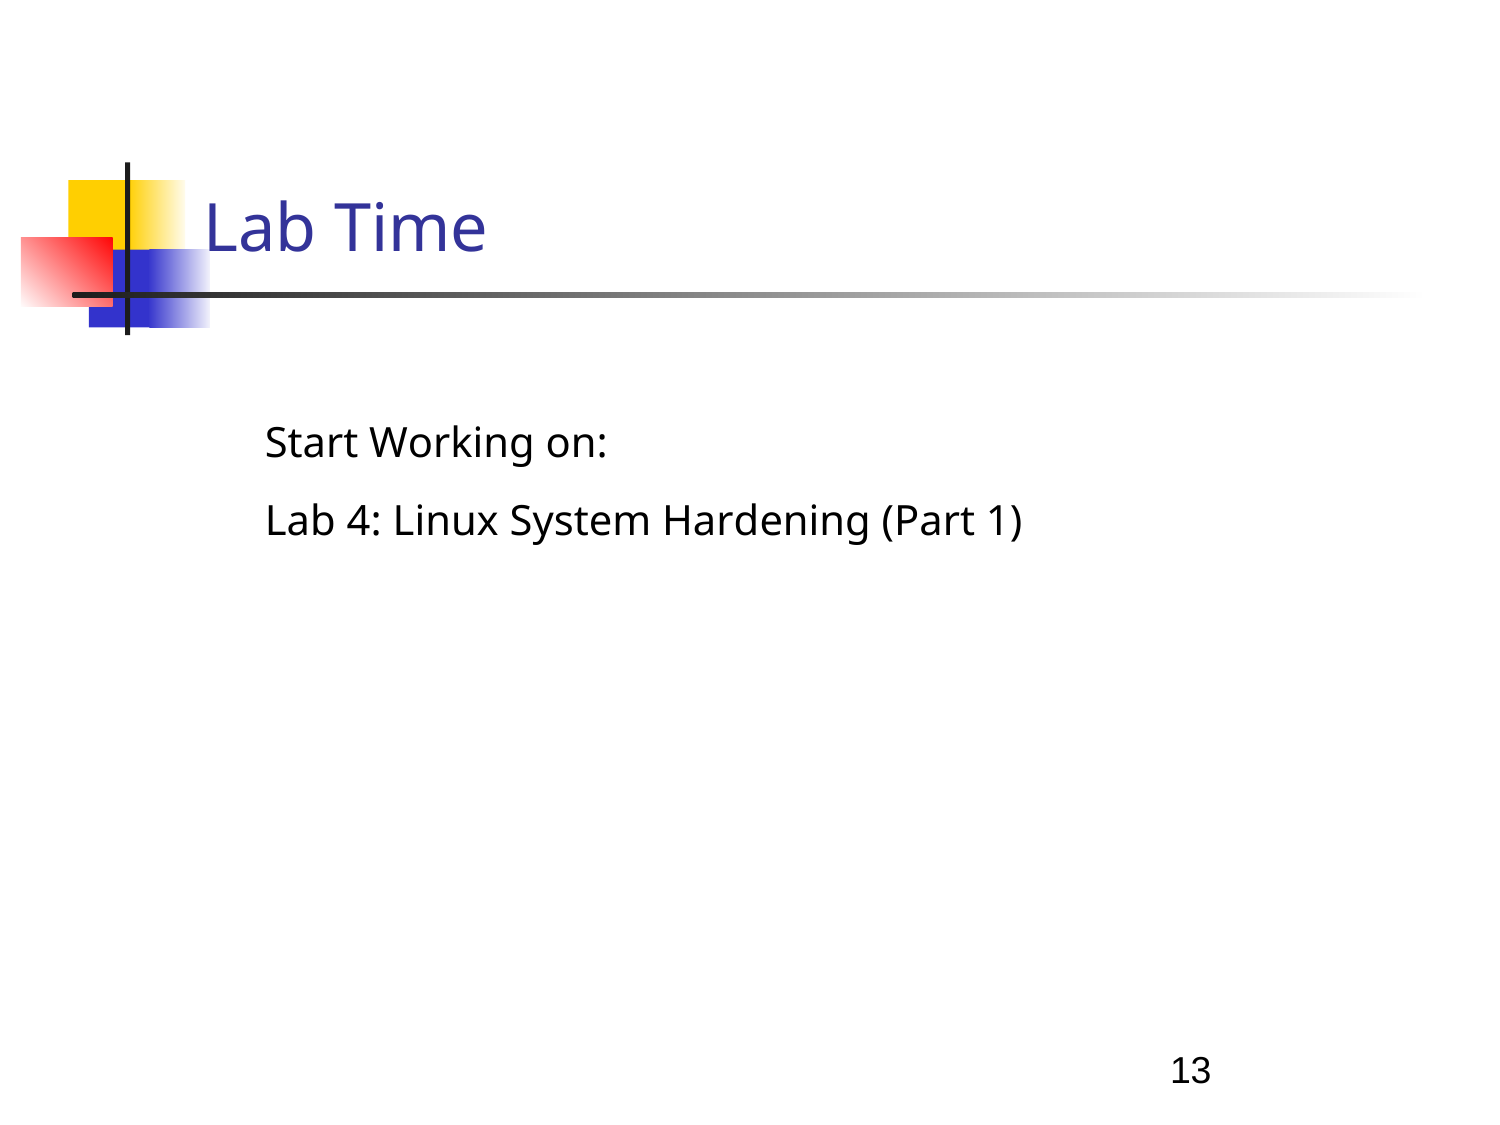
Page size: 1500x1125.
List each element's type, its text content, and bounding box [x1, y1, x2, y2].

list Start Working on: Lab 4: Linux System Hardening (Part 1) [193, 331, 1469, 1007]
title Lab Time [188, 35, 1468, 276]
